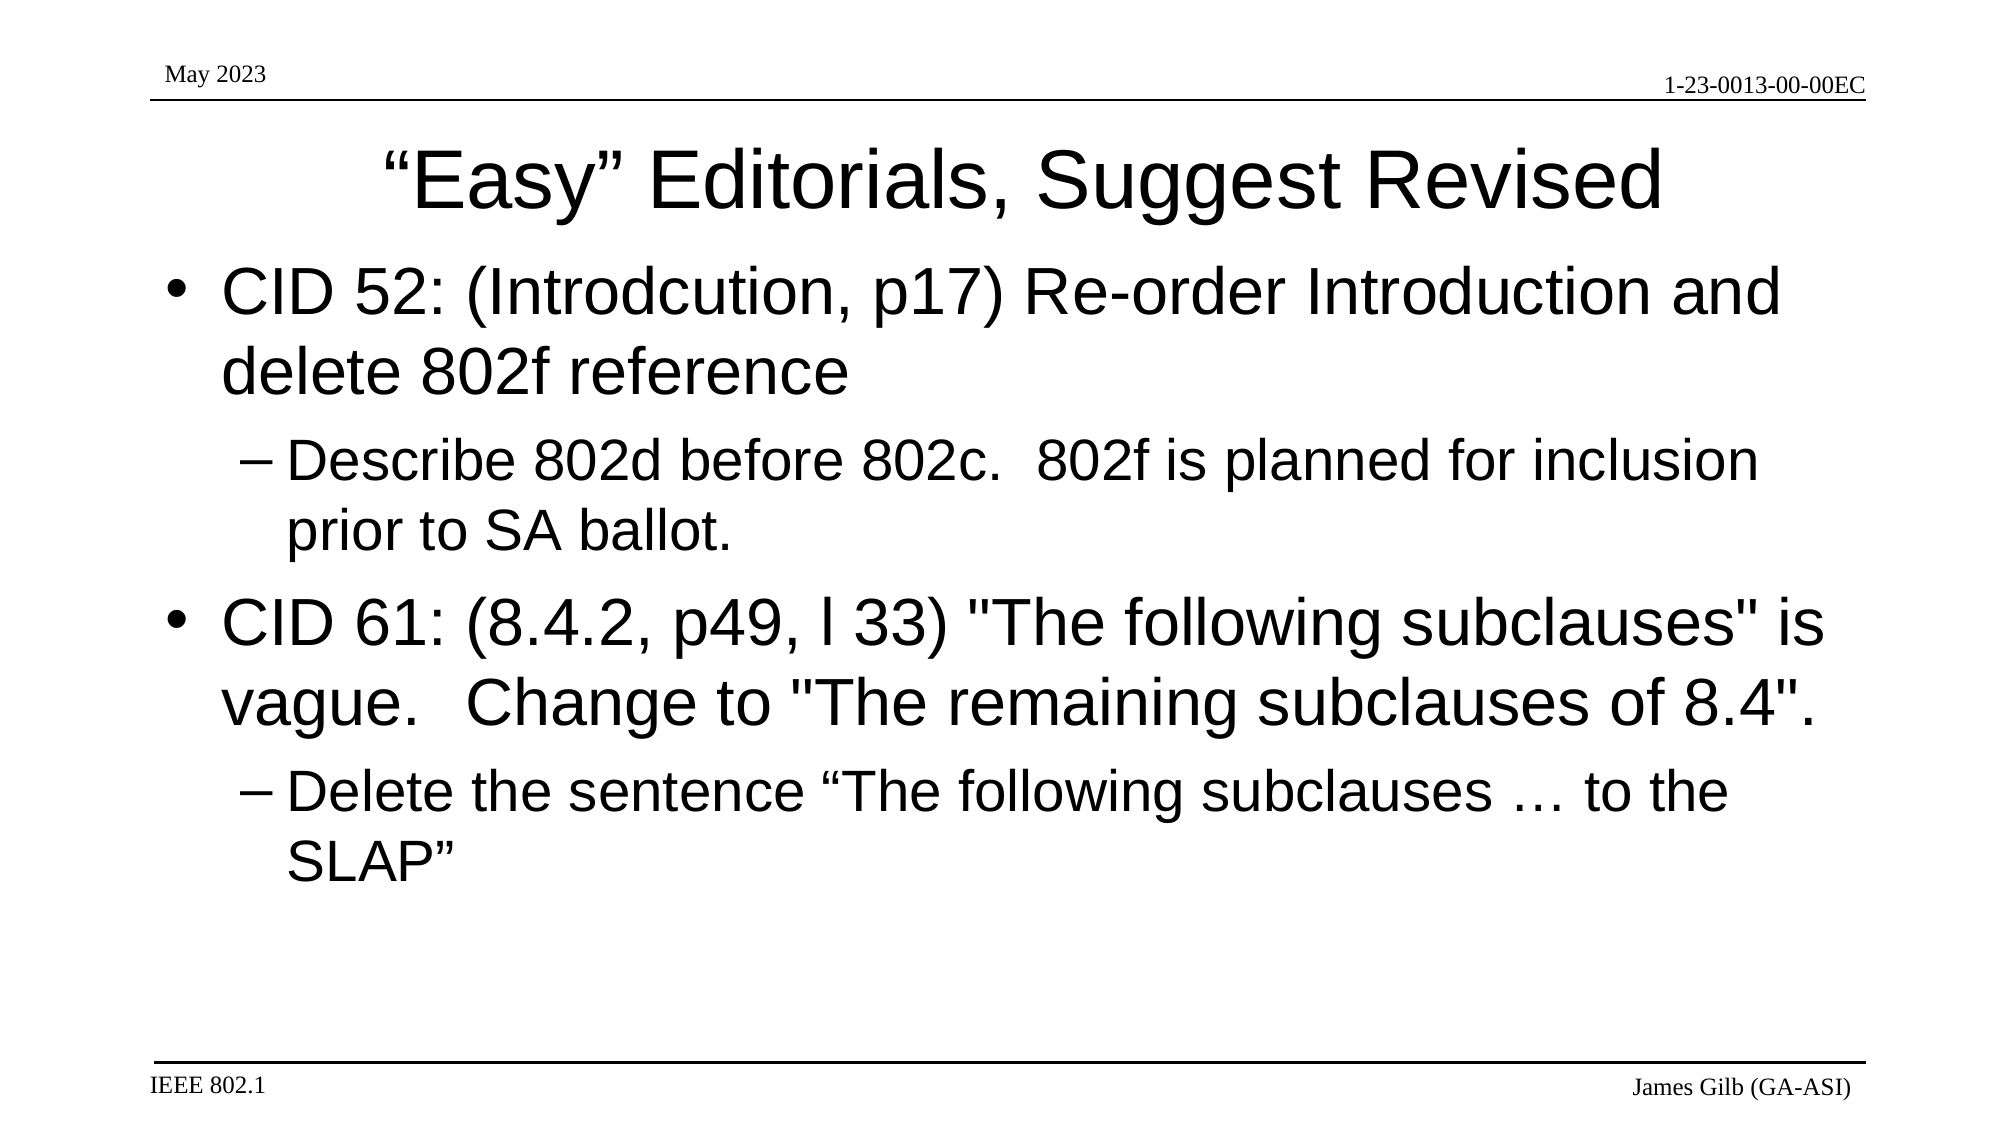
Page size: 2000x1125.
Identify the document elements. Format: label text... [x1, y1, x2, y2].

list CID 52: (Introdcution, p17) Re-order Introduction and delete 802f reference Describe 802d before 802c. 802f is planned for inclusion prior to SA ballot. CID 61: (8.4.2, p49, l 33) "The following subclauses" is vague. Change to "The remaining subclauses of 8.4". Delete the sentence “The following subclauses … to the SLAP” [150, 239, 1900, 1051]
title “Easy” Editorials, Suggest Revised [149, 112, 1900, 238]
